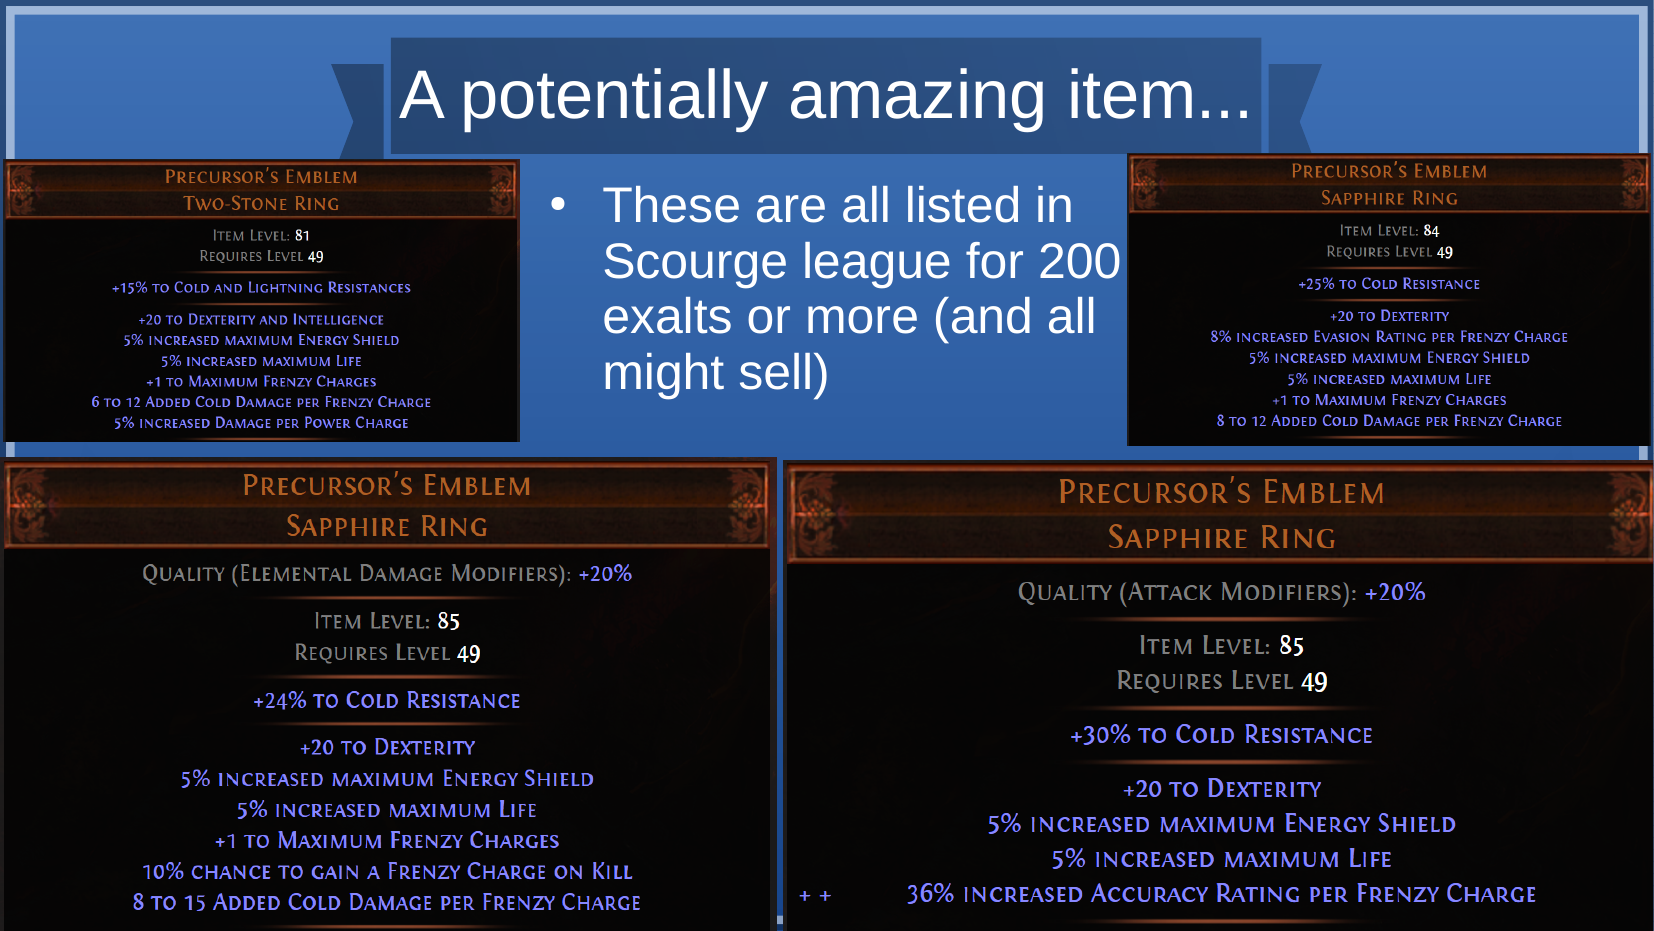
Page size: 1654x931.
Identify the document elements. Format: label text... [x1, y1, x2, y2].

picture [3, 159, 520, 442]
picture [1127, 153, 1651, 447]
picture [783, 460, 1654, 931]
title A potentially amazing item... [389, 35, 1264, 154]
list These are all listed in Scourge league for 200 exalts or more (and all might sell) [531, 177, 1123, 458]
picture [0, 457, 777, 931]
